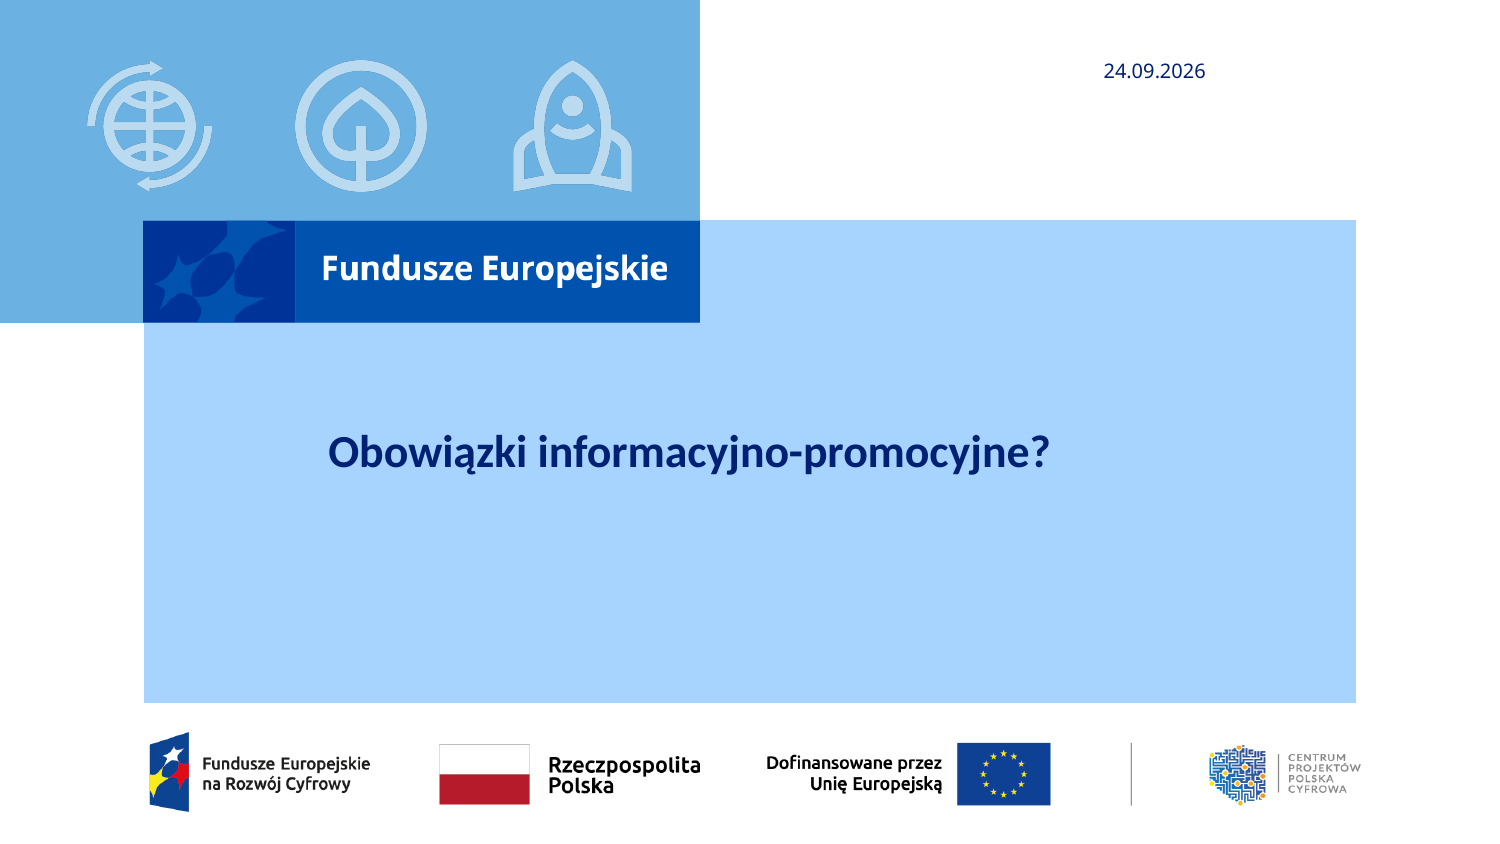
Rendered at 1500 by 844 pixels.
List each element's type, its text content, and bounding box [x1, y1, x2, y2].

title Obowiązki informacyjno-promocyjne? [328, 410, 1317, 571]
text_box 02.07.2024 [1103, 60, 1356, 100]
picture [114, 705, 1400, 838]
